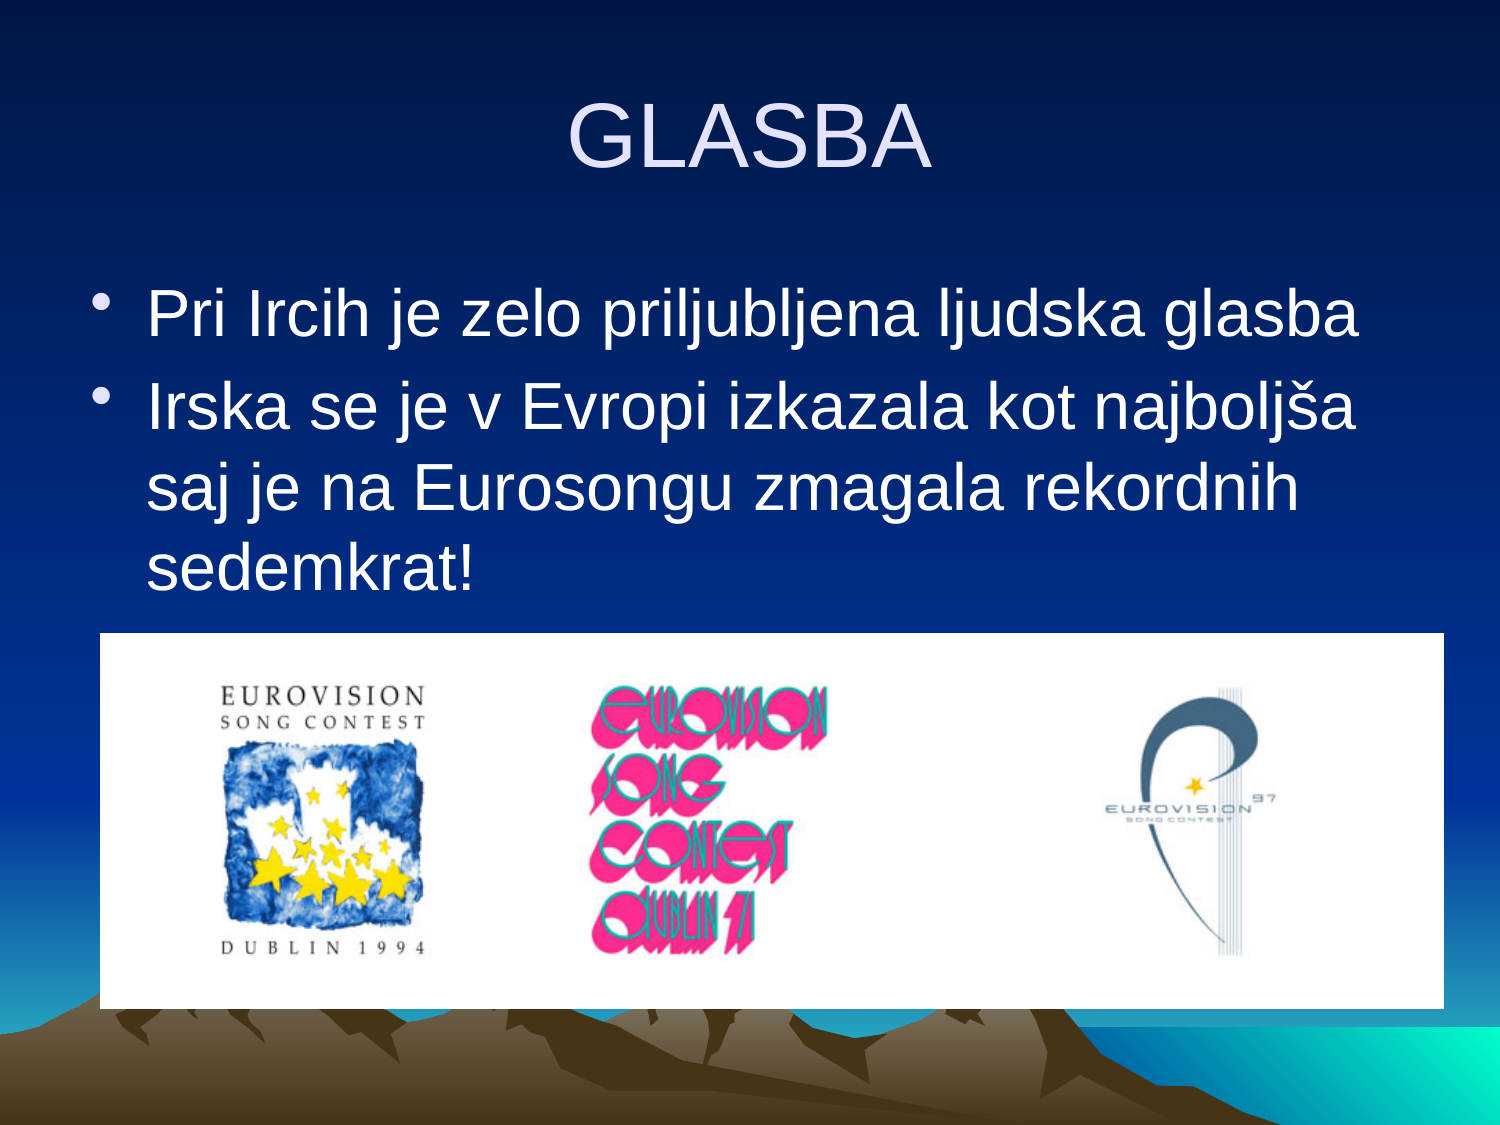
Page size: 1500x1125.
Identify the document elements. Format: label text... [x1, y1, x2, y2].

picture [100, 633, 1444, 1009]
title GLASBA [75, 37, 1425, 225]
list Pri Ircih je zelo priljubljena ljudska glasba Irska se je v Evropi izkazala kot najboljša saj je na Eurosongu zmagala rekordnih sedemkrat! [75, 262, 1425, 1000]
